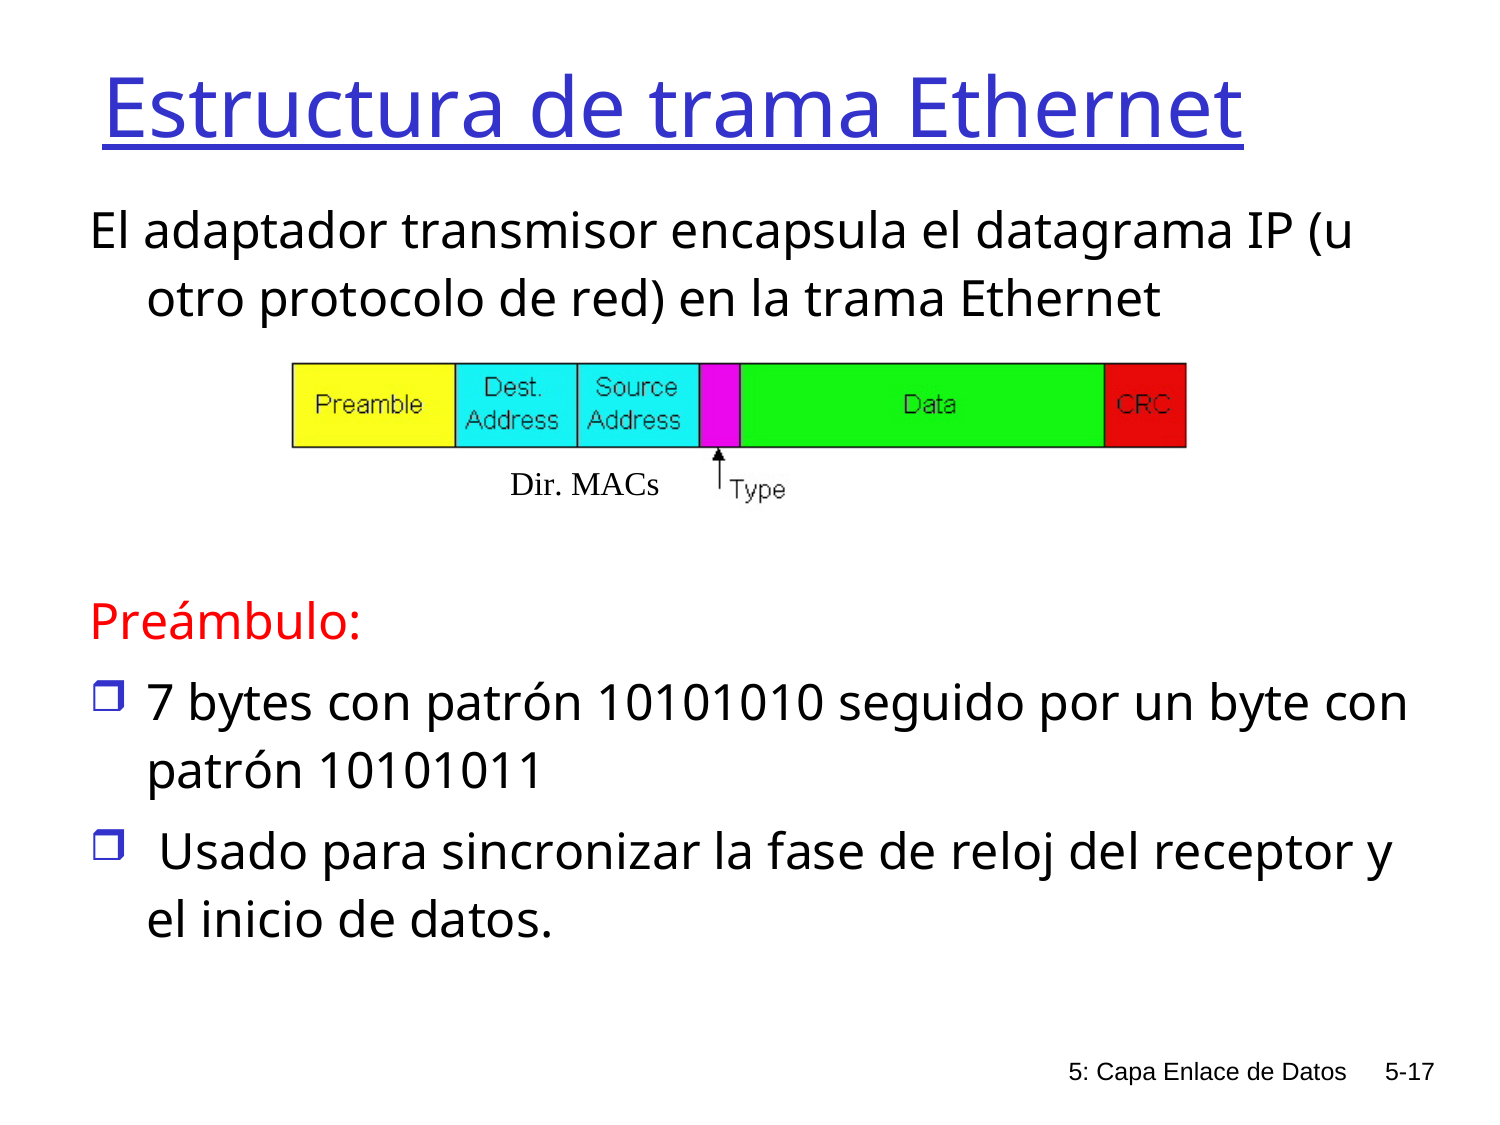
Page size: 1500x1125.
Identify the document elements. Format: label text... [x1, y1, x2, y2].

picture [289, 360, 1190, 516]
list El adaptador transmisor encapsula el datagrama IP (u otro protocolo de red) en la trama Ethernet Preámbulo: 7 bytes con patrón 10101010 seguido por un byte con patrón 10101011 Usado para sincronizar la fase de reloj del receptor y el inicio de datos. [75, 187, 1426, 1013]
title Estructura de trama Ethernet [87, 23, 1363, 187]
text_box Dir. MACs [495, 454, 673, 510]
